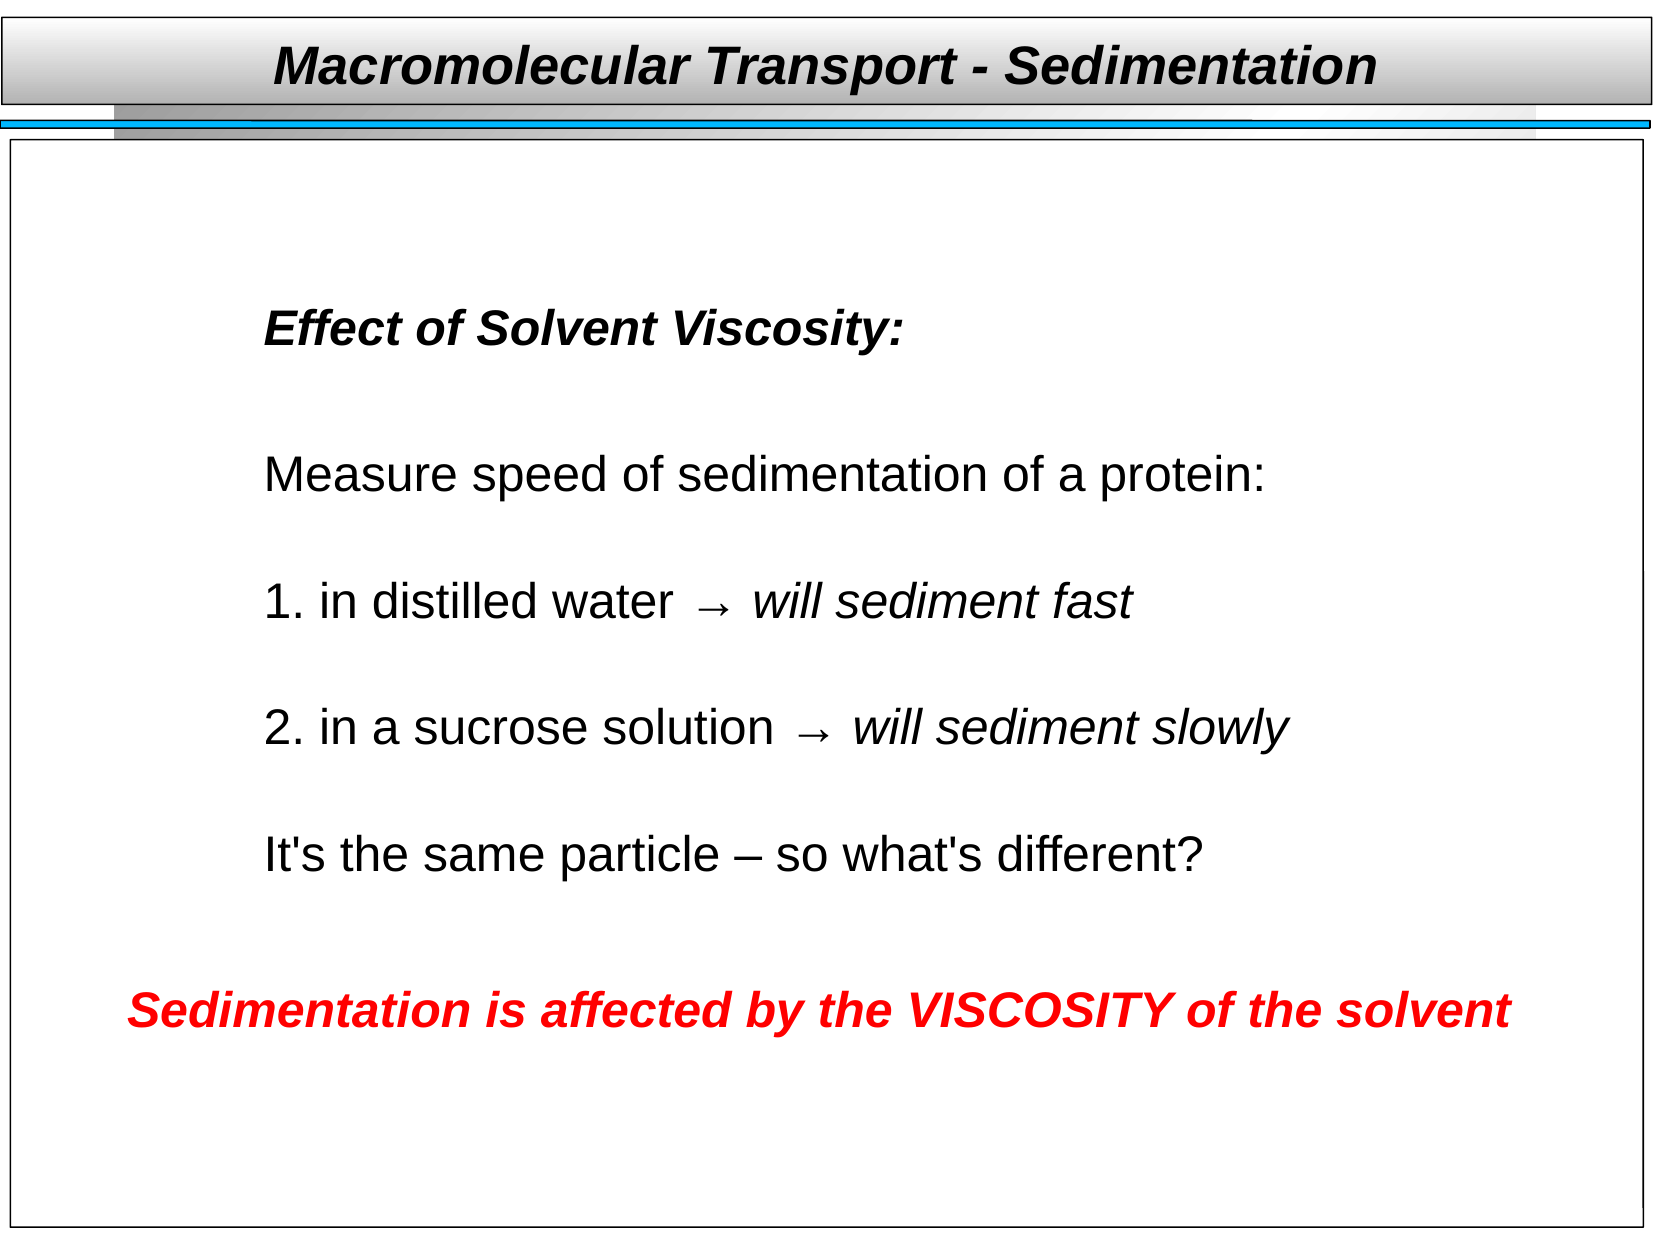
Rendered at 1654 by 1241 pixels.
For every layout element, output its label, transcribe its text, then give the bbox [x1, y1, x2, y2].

text_box [0, 120, 1651, 129]
text_box [10, 139, 1644, 1228]
text_box Effect of Solvent Viscosity: Measure speed of sedimentation of a protein: 1. in distilled water → will sediment fast 2. in a sucrose solution → will sediment slowly It's the same particle – so what's different? [248, 292, 1405, 910]
text_box Sedimentation is affected by the VISCOSITY of the solvent [112, 974, 1542, 1046]
text_box Macromolecular Transport - Sedimentation [1, 17, 1652, 105]
